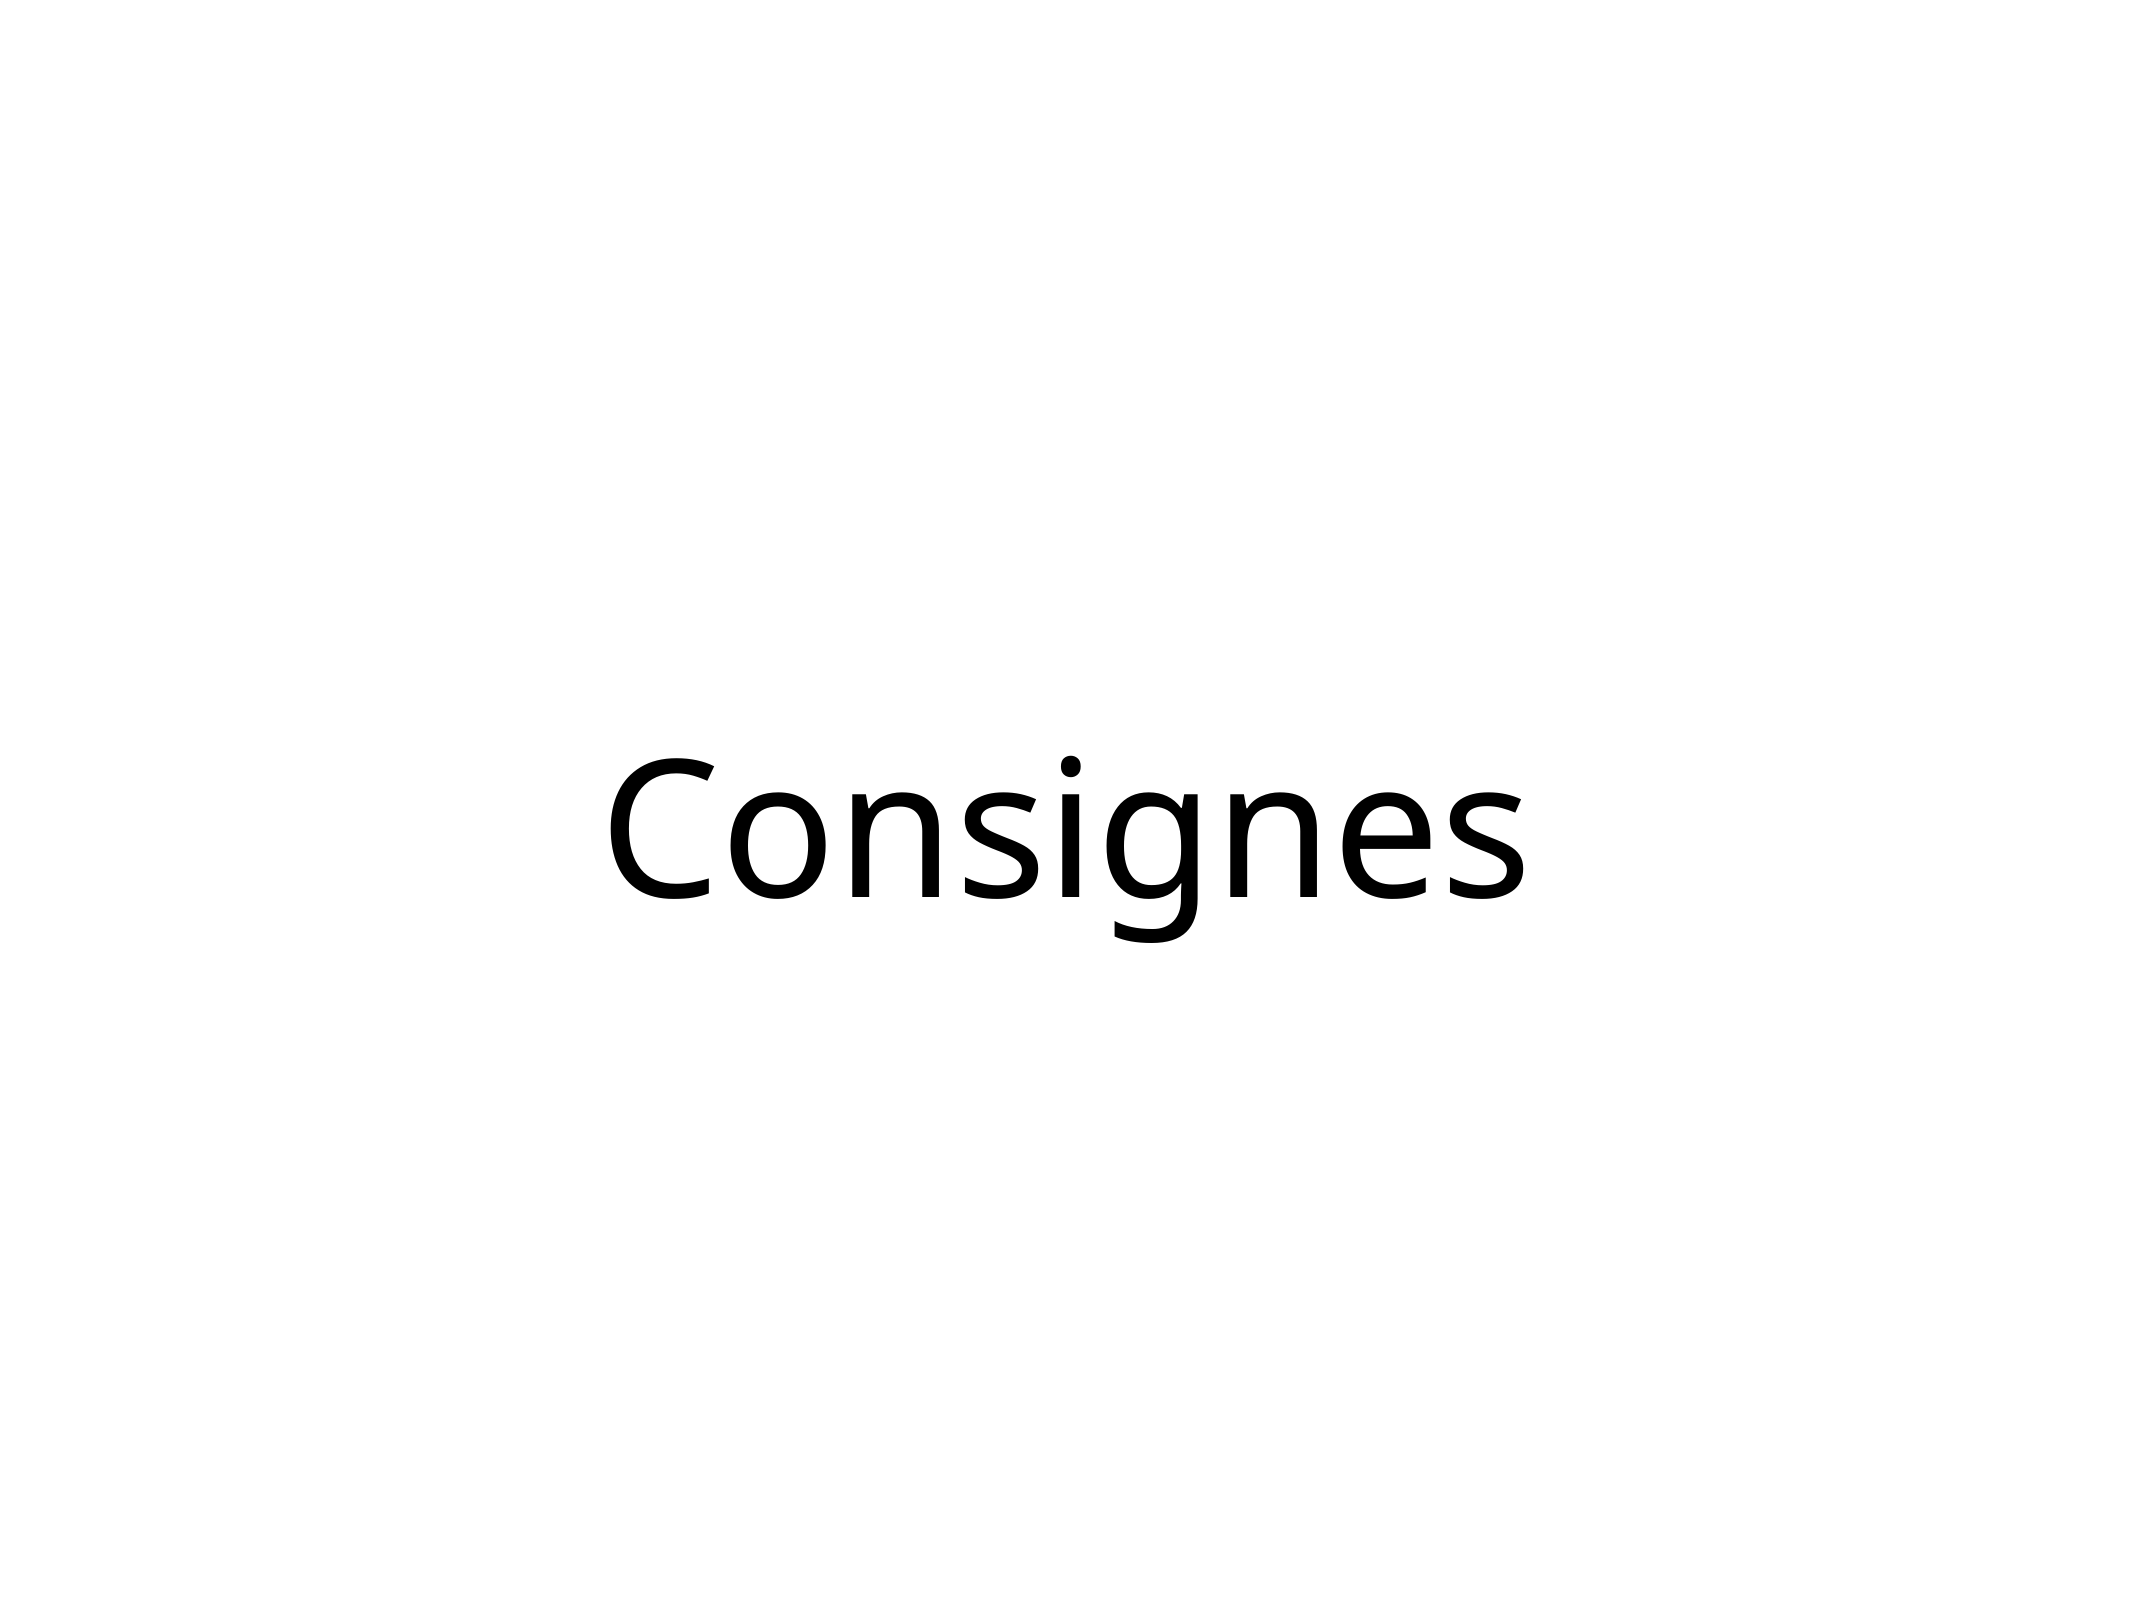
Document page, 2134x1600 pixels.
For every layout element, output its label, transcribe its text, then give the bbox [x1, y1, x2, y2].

text_box Consignes [159, 694, 1973, 947]
